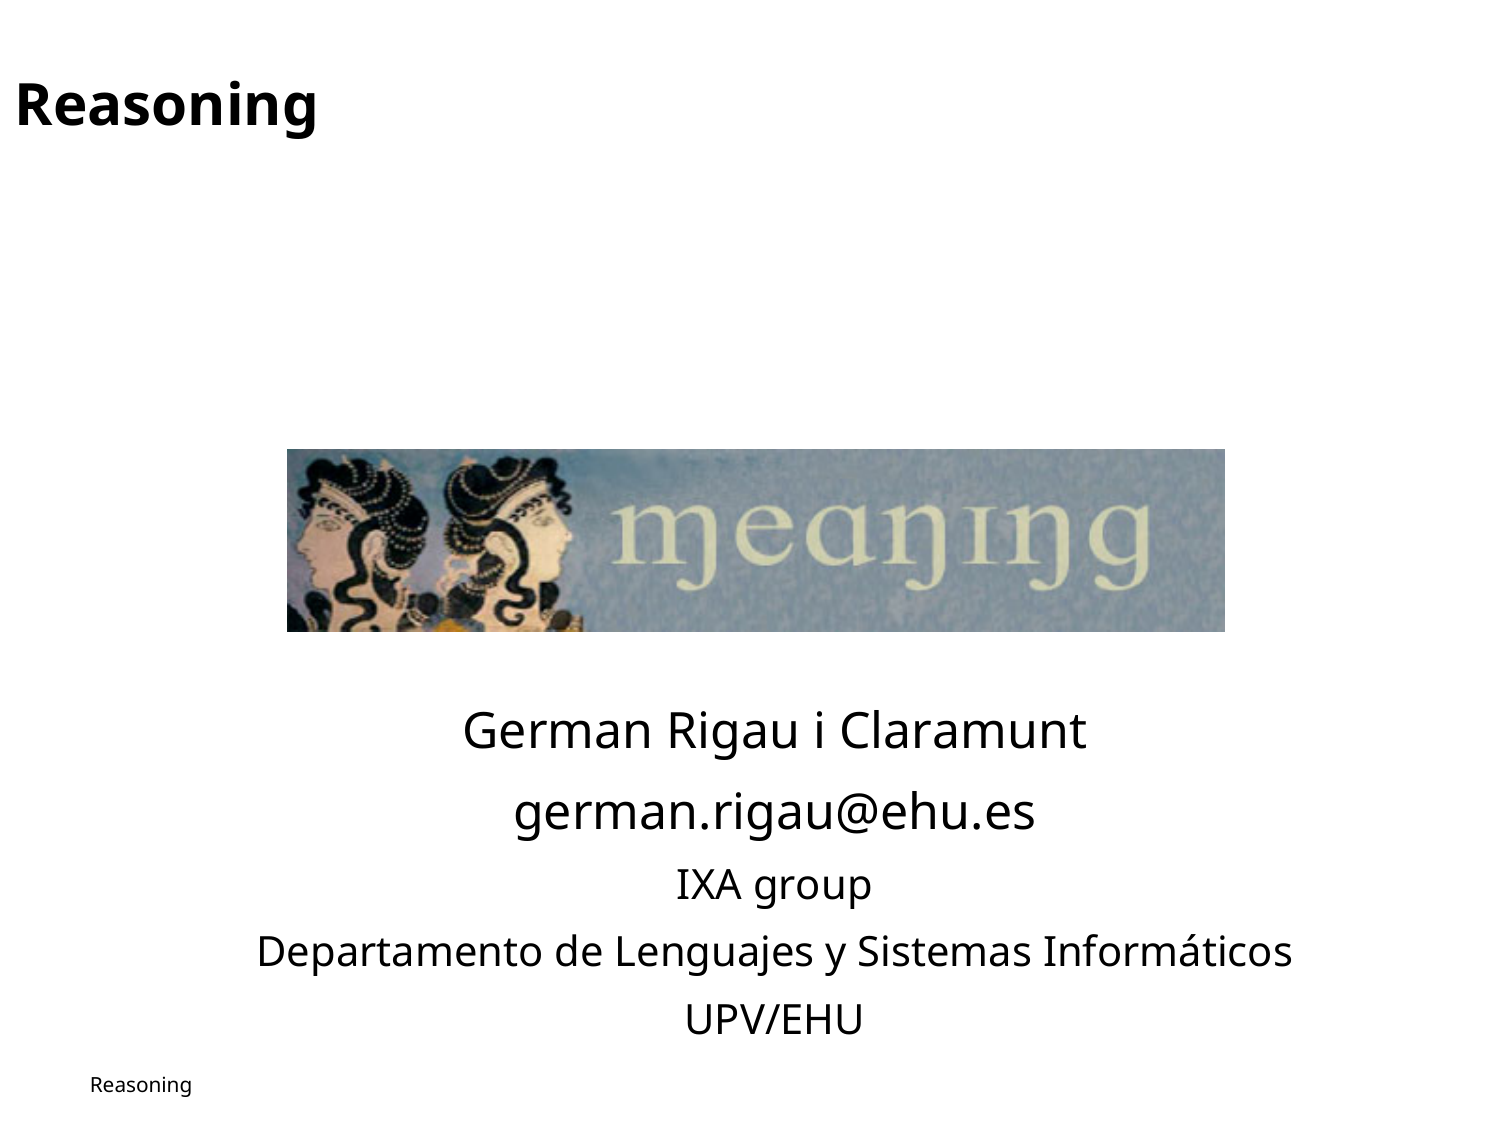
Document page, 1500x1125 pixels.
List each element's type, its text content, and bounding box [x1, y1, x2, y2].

text_box Reasoning [0, 0, 1276, 150]
text_box German Rigau i Claramunt german.rigau@ehu.es IXA group Departamento de Lenguajes y Sistemas Informáticos UPV/EHU [112, 687, 1438, 1051]
picture [287, 449, 1225, 632]
